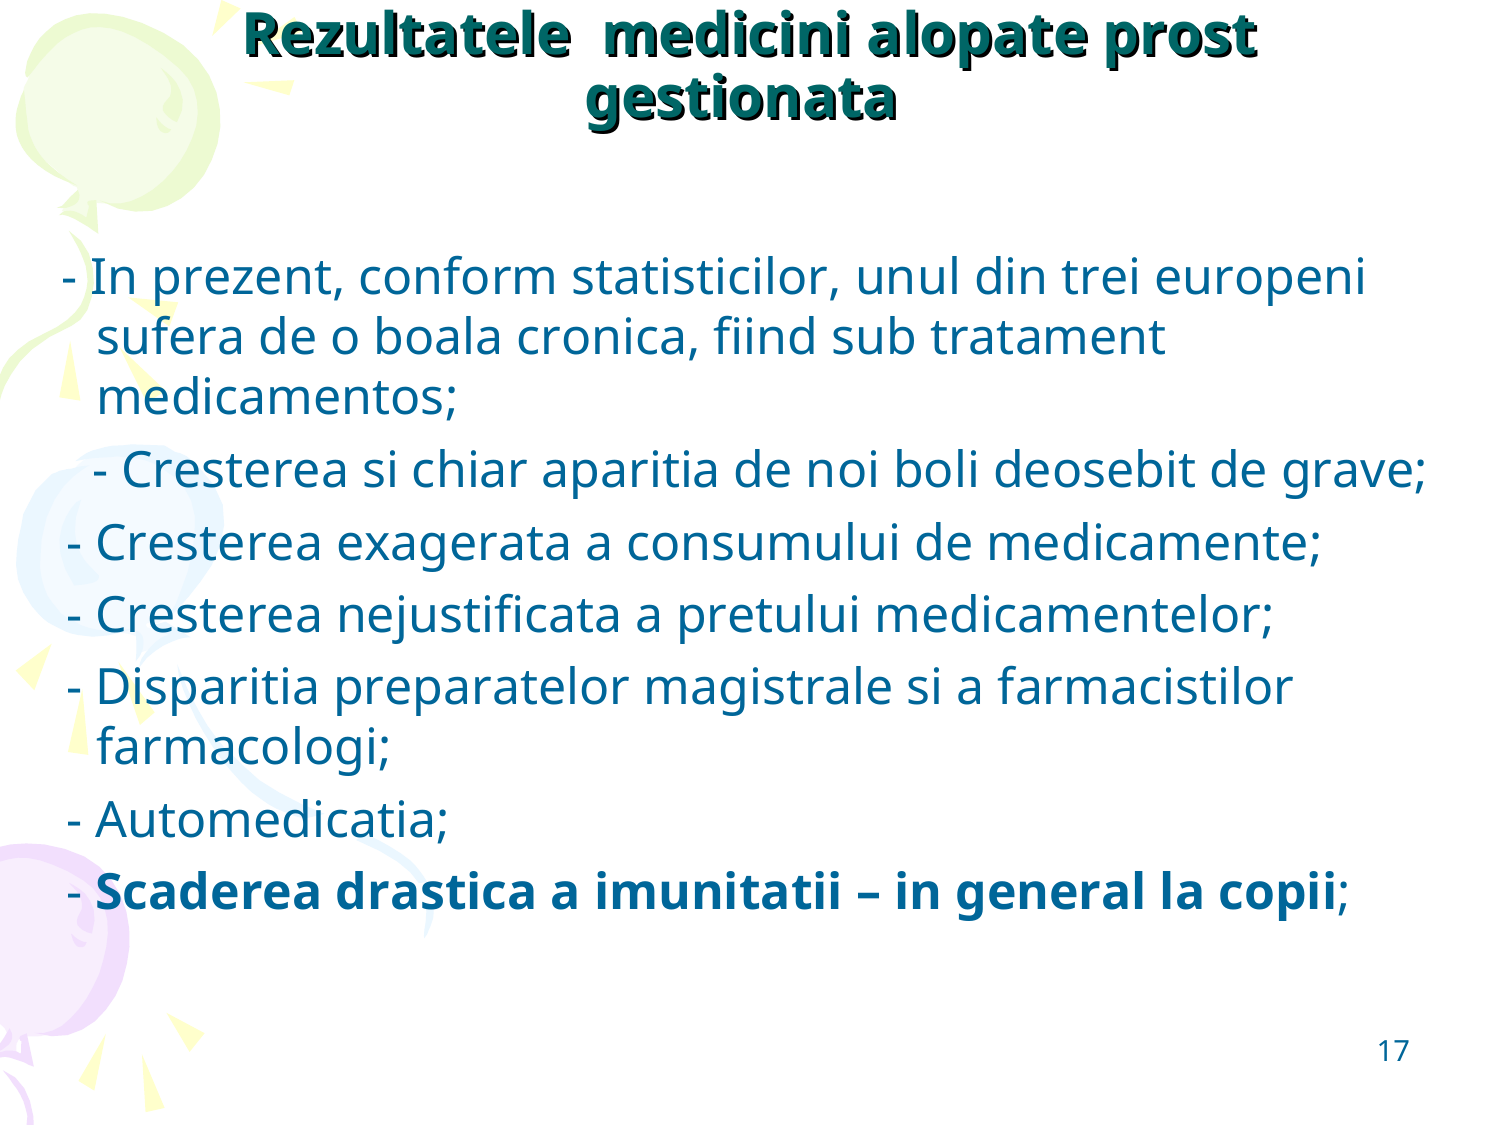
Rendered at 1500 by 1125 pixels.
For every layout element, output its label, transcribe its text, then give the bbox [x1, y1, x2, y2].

text_box <number> [1074, 1024, 1426, 1100]
text_box Rezultatele medicini alopate prost gestionata [72, 0, 1426, 138]
text_box - In prezent, conform statisticilor, unul din trei europeni sufera de o boala cronica, fiind sub tratament medicamentos; - Cresterea si chiar aparitia de noi boli deosebit de grave; - Cresterea exagerata a consumului de medicamente; - Cresterea nejustificata a pretului medicamentelor; - Disparitia preparatelor magistrale si a farmacistilor farmacologi; - Automedicatia; - Scaderea drastica a imunitatii – in general la copii; [24, 237, 1463, 1120]
